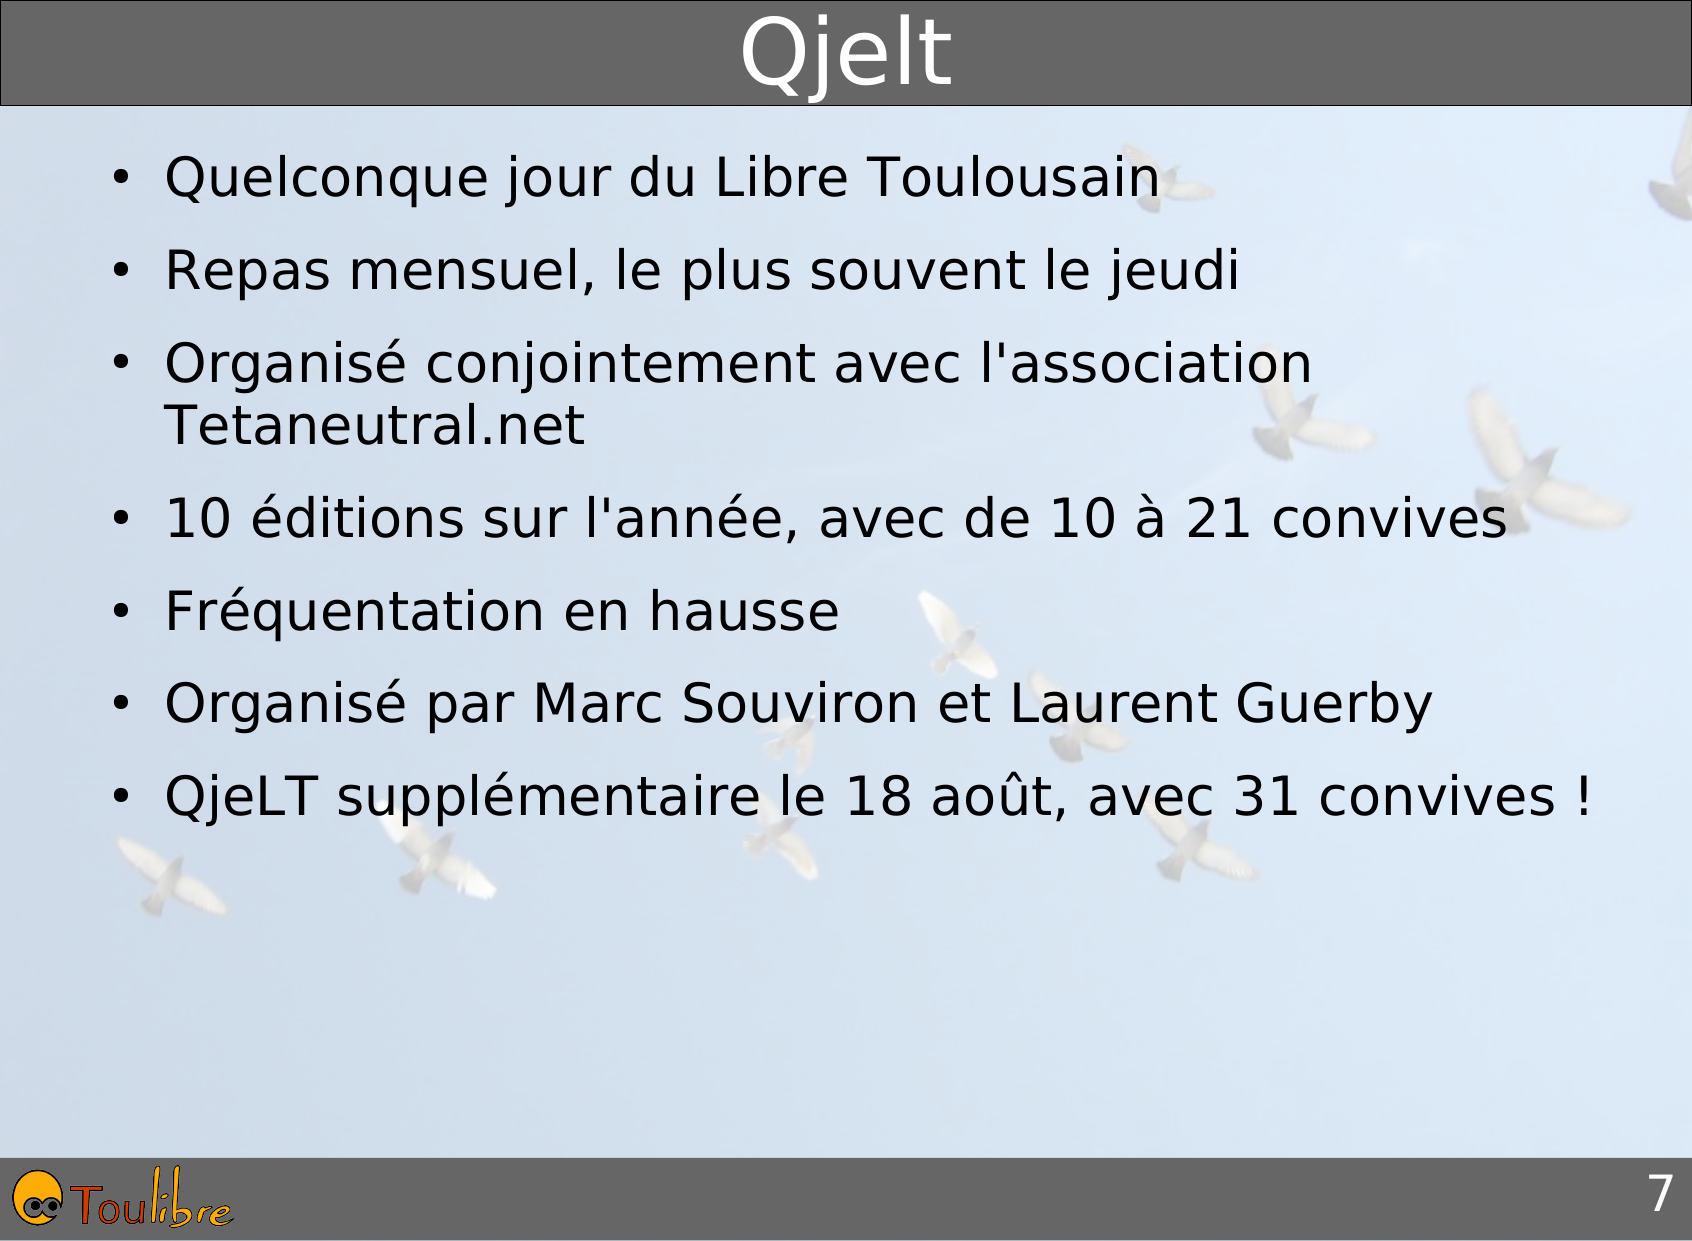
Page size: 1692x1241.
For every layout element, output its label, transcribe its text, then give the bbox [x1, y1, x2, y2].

picture [12, 1165, 234, 1228]
list Quelconque jour du Libre Toulousain Repas mensuel, le plus souvent le jeudi Organisé conjointement avec l'association Tetaneutral.net 10 éditions sur l'année, avec de 10 à 21 convives Fréquentation en hausse Organisé par Marc Souviron et Laurent Guerby QjeLT supplémentaire le 18 août, avec 31 convives ! [84, 146, 1608, 1109]
title Qjelt [0, 0, 1692, 107]
